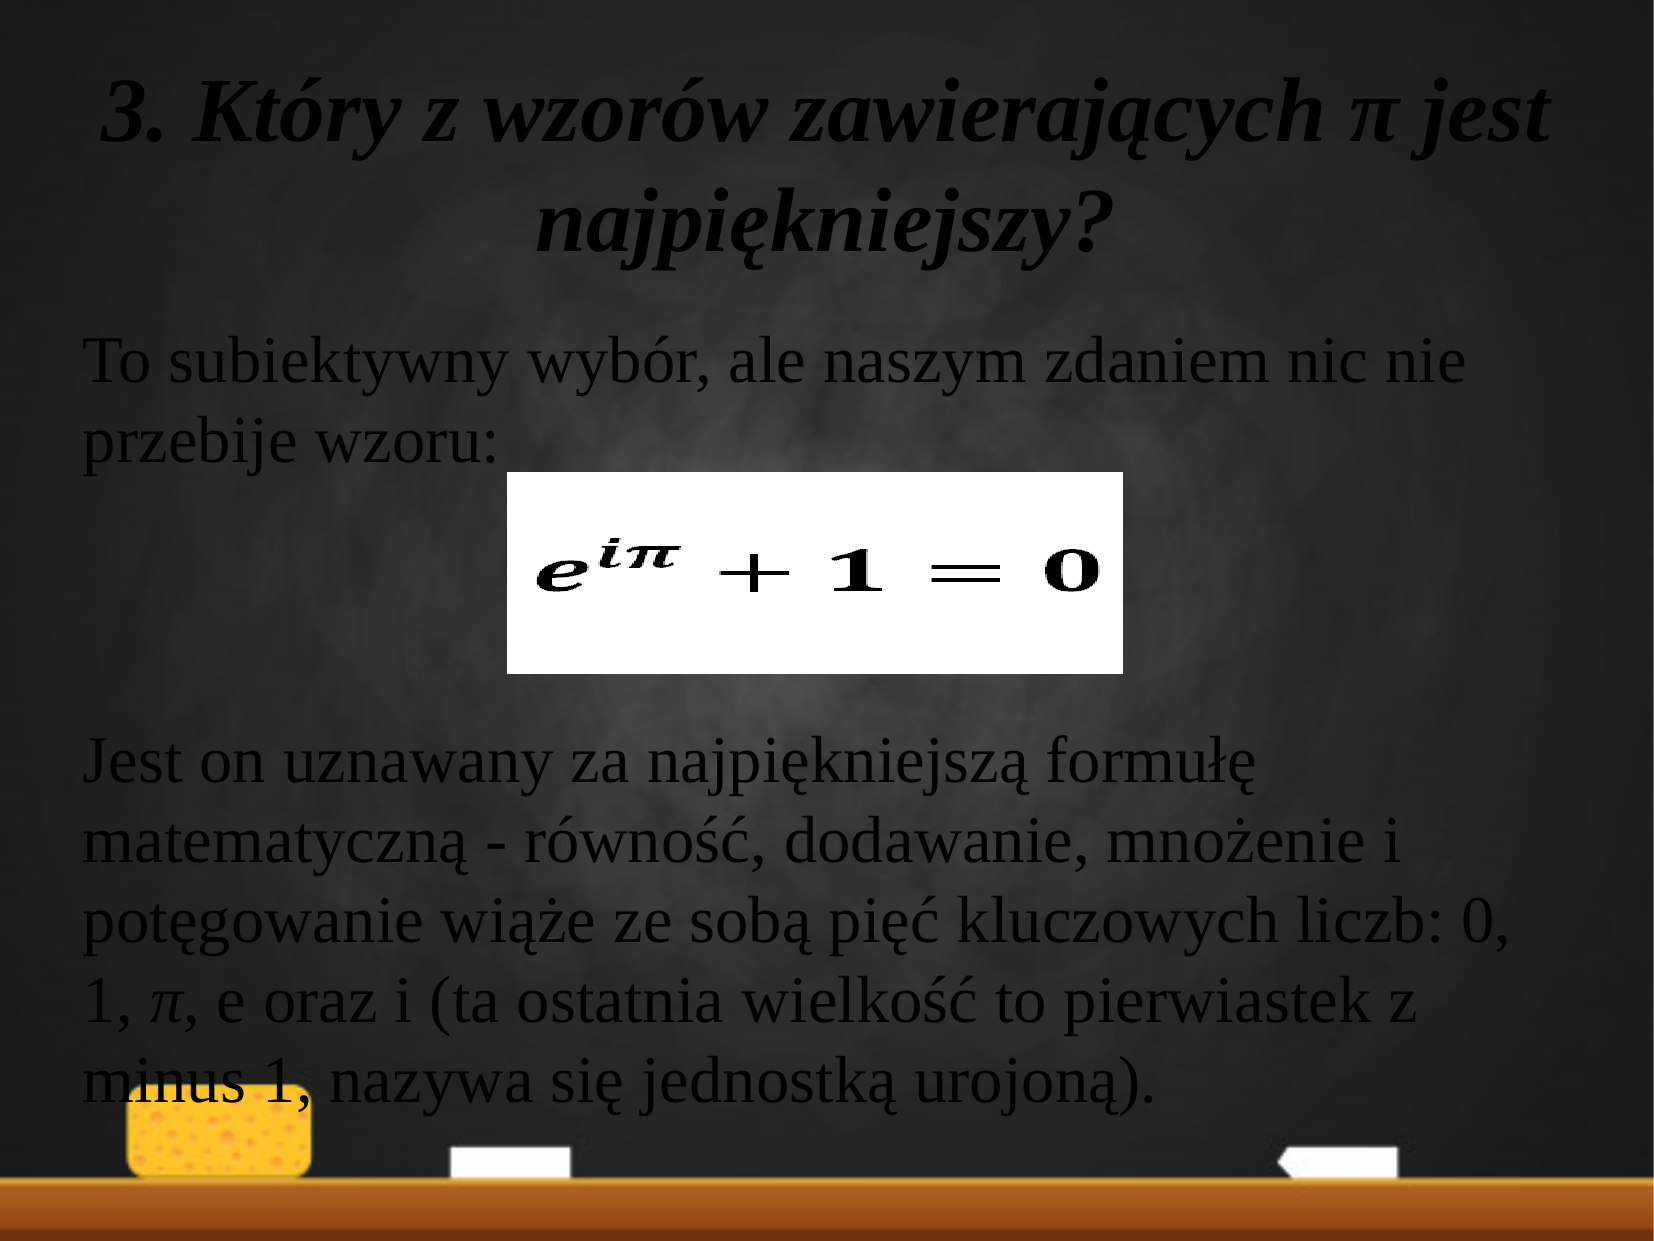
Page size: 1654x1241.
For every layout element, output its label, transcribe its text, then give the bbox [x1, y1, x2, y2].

list To subiektywny wybór, ale naszym zdaniem nic nie przebije wzoru: Jest on uznawany za najpiękniejszą formułę matematyczną - równość, dodawanie, mnożenie i potęgowanie wiąże ze sobą pięć kluczowych liczb: 0, 1, π, e oraz i (ta ostatnia wielkość to pierwiastek z minus 1, nazywa się jednostką urojoną). [82, 315, 1571, 1134]
picture [507, 472, 1123, 674]
title 3. Który z wzorów zawierających π jest najpiękniejszy? [82, 49, 1571, 257]
